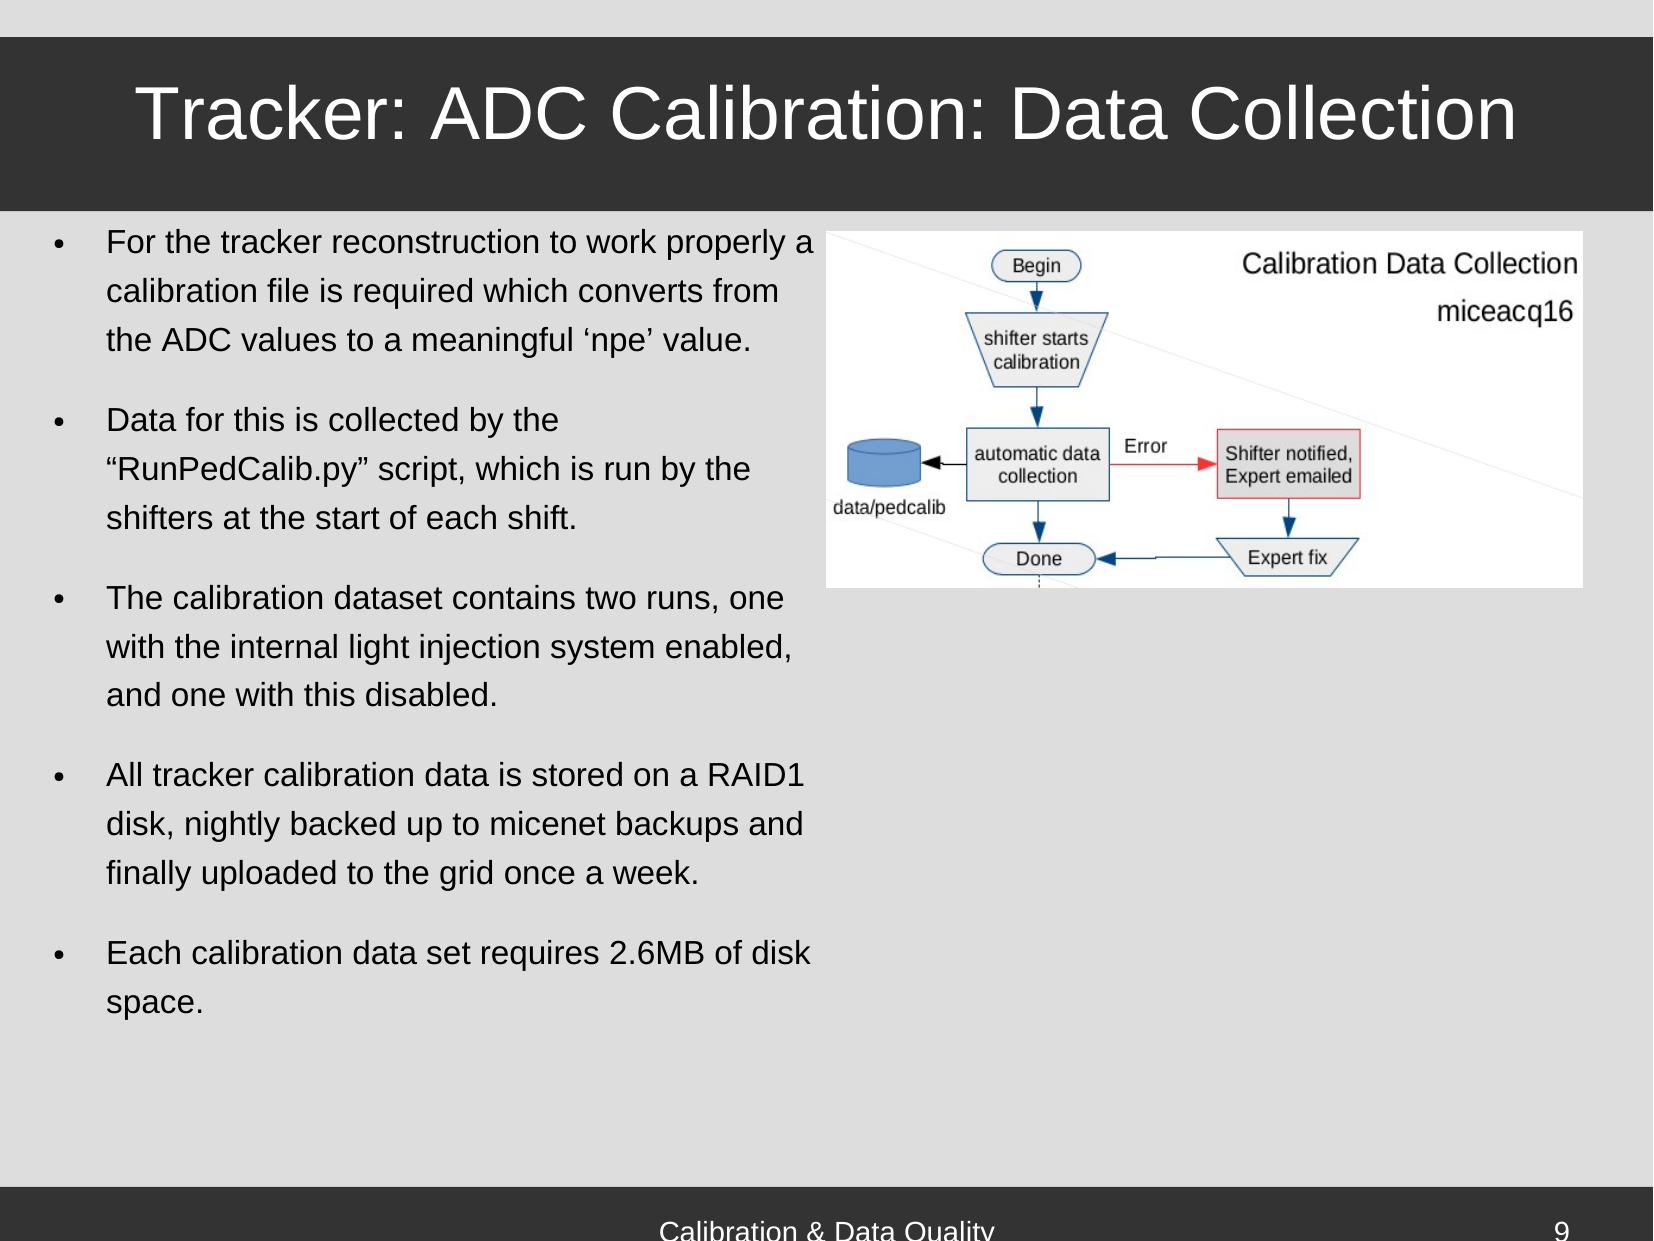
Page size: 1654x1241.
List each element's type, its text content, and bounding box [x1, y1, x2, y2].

text_box finally uploaded to the grid once a week. [106, 854, 701, 903]
text_box ● [53, 415, 69, 436]
text_box disk, nightly backed up to micenet backups and [106, 805, 815, 854]
text_box All tracker calibration data is stored on a RAID1 [106, 756, 816, 805]
text_box ● [53, 948, 69, 969]
text_box “RunPedCalib.py” script, which is run by the [106, 450, 762, 499]
text_box Tracker: ADC Calibration: Data Collection [134, 71, 1520, 180]
text_box the ADC values to a meaningful ‘npe’ value. [106, 321, 753, 370]
text_box Each calibration data set requires 2.6MB of disk [106, 934, 822, 983]
text_box For the tracker reconstruction to work properly a [106, 223, 825, 273]
picture [826, 231, 1583, 588]
text_box Data for this is collected by the [106, 401, 570, 450]
text_box ● [53, 238, 69, 258]
text_box space. [106, 983, 214, 1032]
text_box [0, 0, 1653, 1241]
text_box with the internal light injection system enabled, [106, 628, 804, 677]
text_box calibration file is required which converts from [106, 272, 790, 321]
text_box The calibration dataset contains two runs, one [106, 579, 796, 628]
text_box ● [53, 593, 69, 613]
text_box and one with this disabled. [106, 676, 500, 726]
text_box 9 [1553, 1216, 1584, 1241]
text_box Calibration & Data Quality [658, 1216, 996, 1241]
text_box ● [53, 771, 69, 791]
text_box shifters at the start of each shift. [106, 499, 579, 548]
